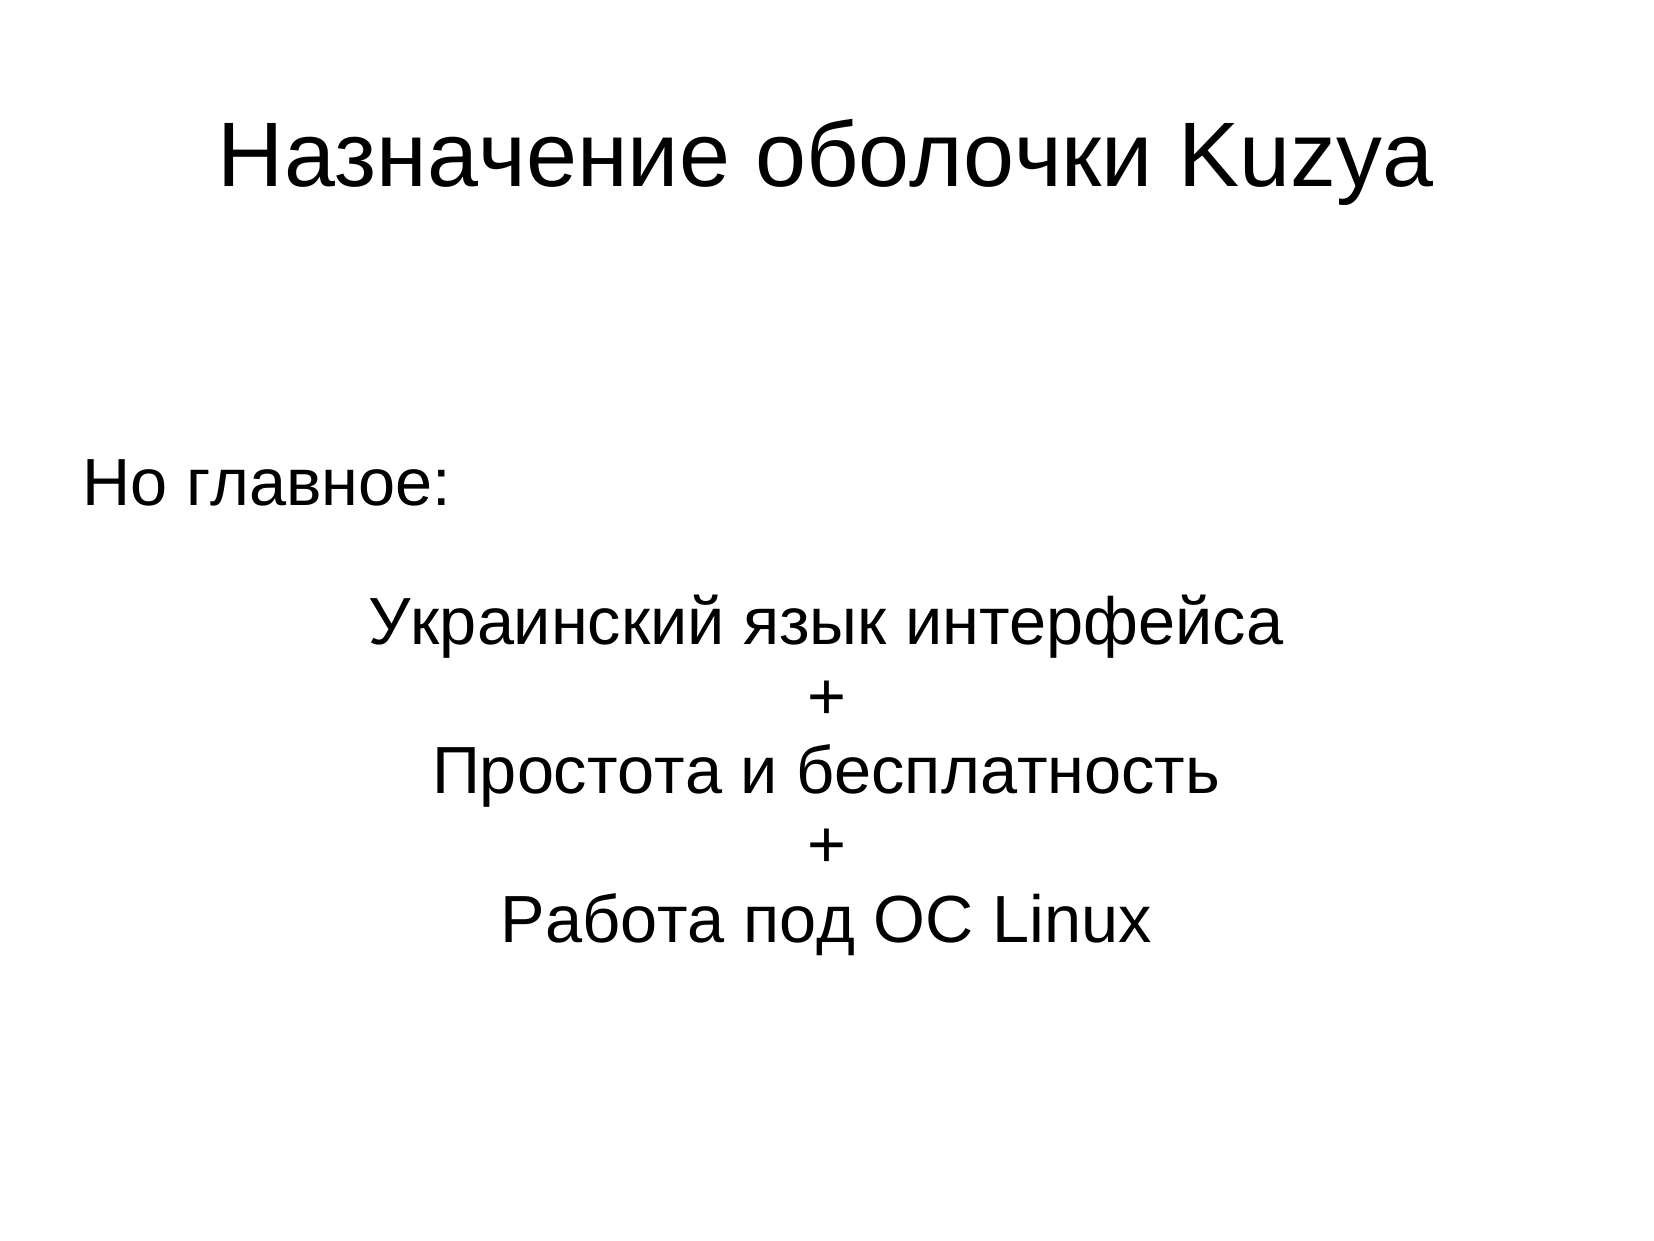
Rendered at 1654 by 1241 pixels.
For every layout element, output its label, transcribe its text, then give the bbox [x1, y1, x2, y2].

title Назначение оболочки Kuzya [82, 49, 1571, 257]
subtitle Но главное: Украинский язык интерфейса + Простота и бесплатность + Работа под ОС Linux [82, 297, 1571, 1102]
